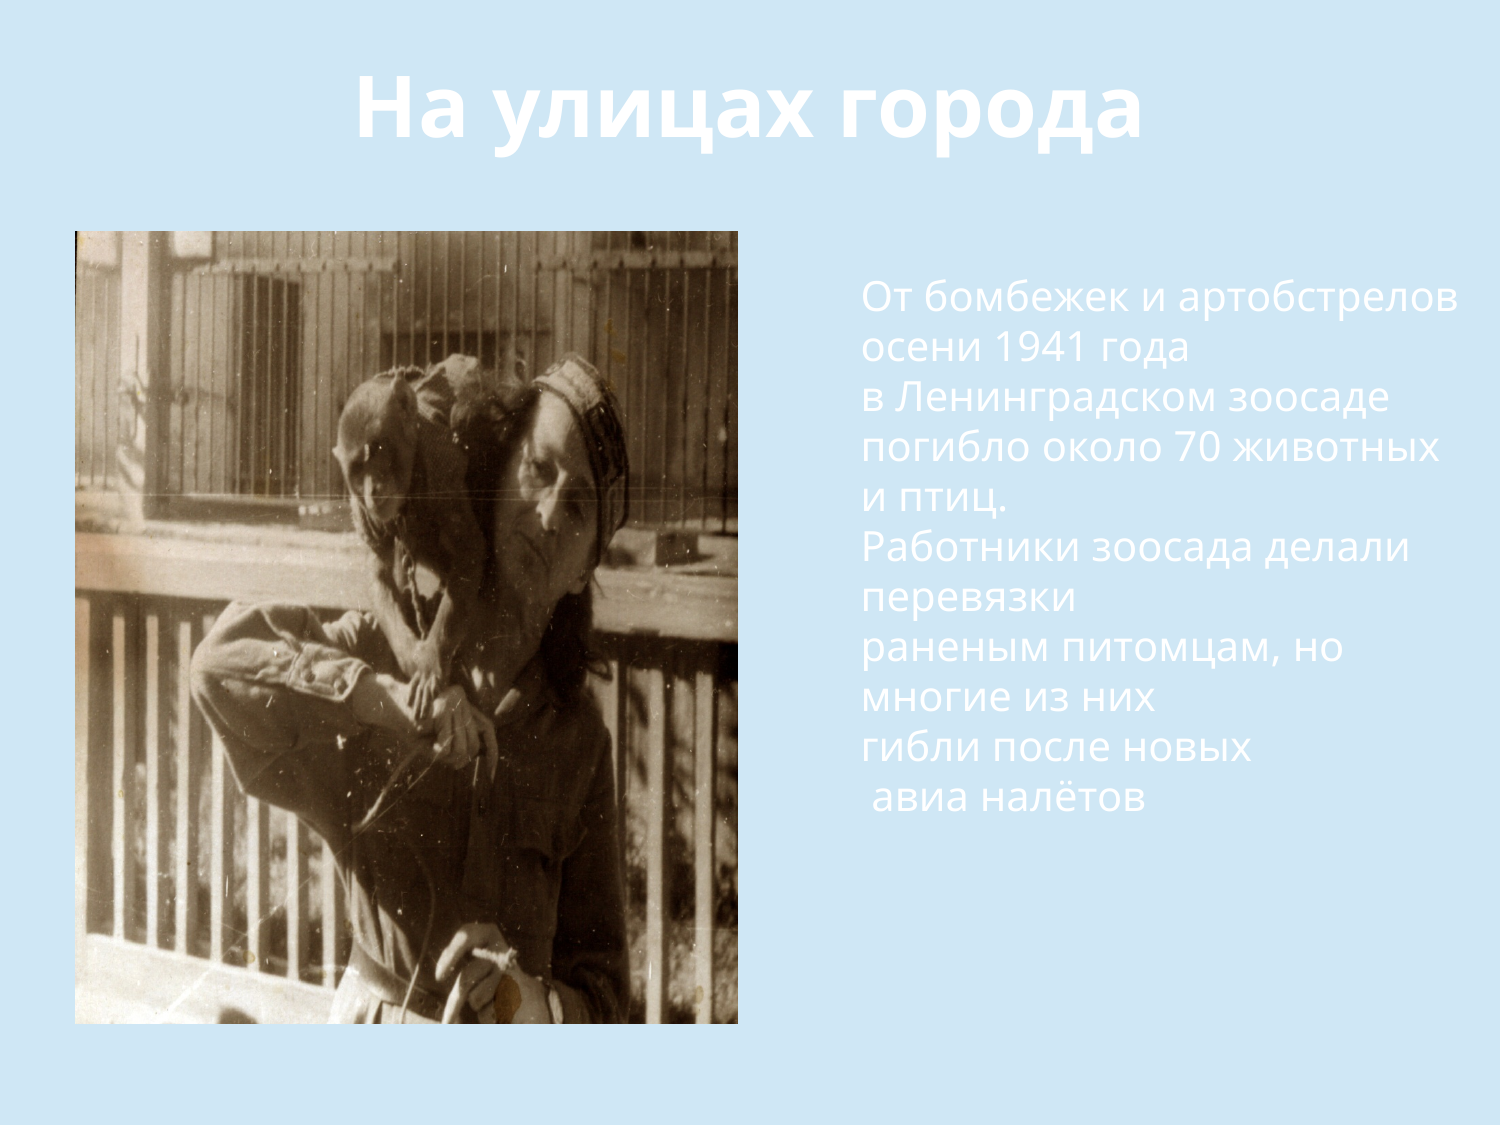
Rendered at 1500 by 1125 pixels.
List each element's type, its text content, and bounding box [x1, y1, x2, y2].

title На улицах города [75, 45, 1425, 233]
picture [75, 231, 738, 1024]
list От бомбежек и артобстрелов осени 1941 года в Ленинградском зоосаде погибло около 70 животных и птиц. Работники зоосада делали перевязки раненым питомцам, но многие из них гибли после новых авиа налётов [755, 262, 1489, 1005]
